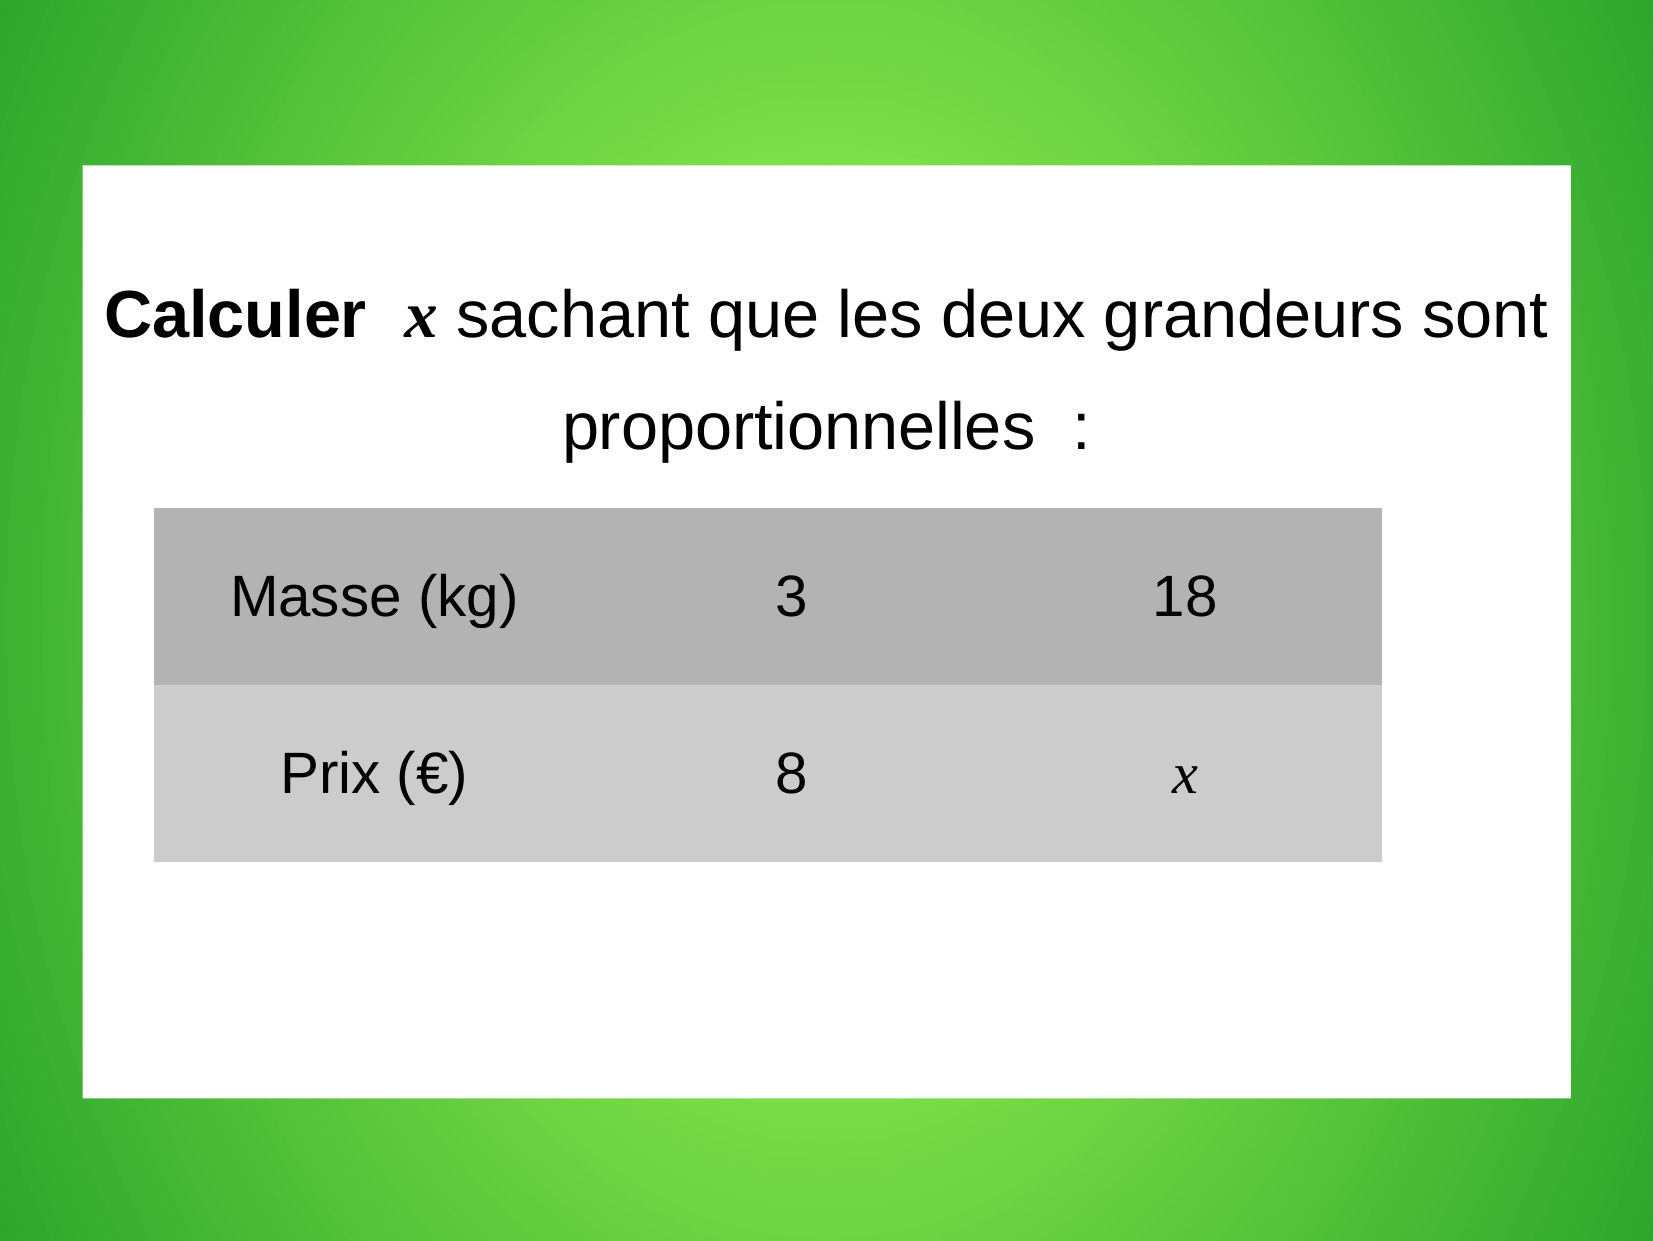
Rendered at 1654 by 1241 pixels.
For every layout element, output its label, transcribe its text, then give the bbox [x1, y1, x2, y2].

table_cell 8 [595, 685, 989, 862]
table_cell x [989, 685, 1382, 862]
table_header 3 [595, 508, 989, 685]
table_header Masse (kg) [154, 508, 595, 685]
picture [0, 0, 1654, 1241]
subtitle Calculer x sachant que les deux grandeurs sont proportionnelles : [82, 165, 1571, 1099]
table_header 18 [989, 508, 1382, 685]
table_cell Prix (€) [154, 685, 595, 862]
